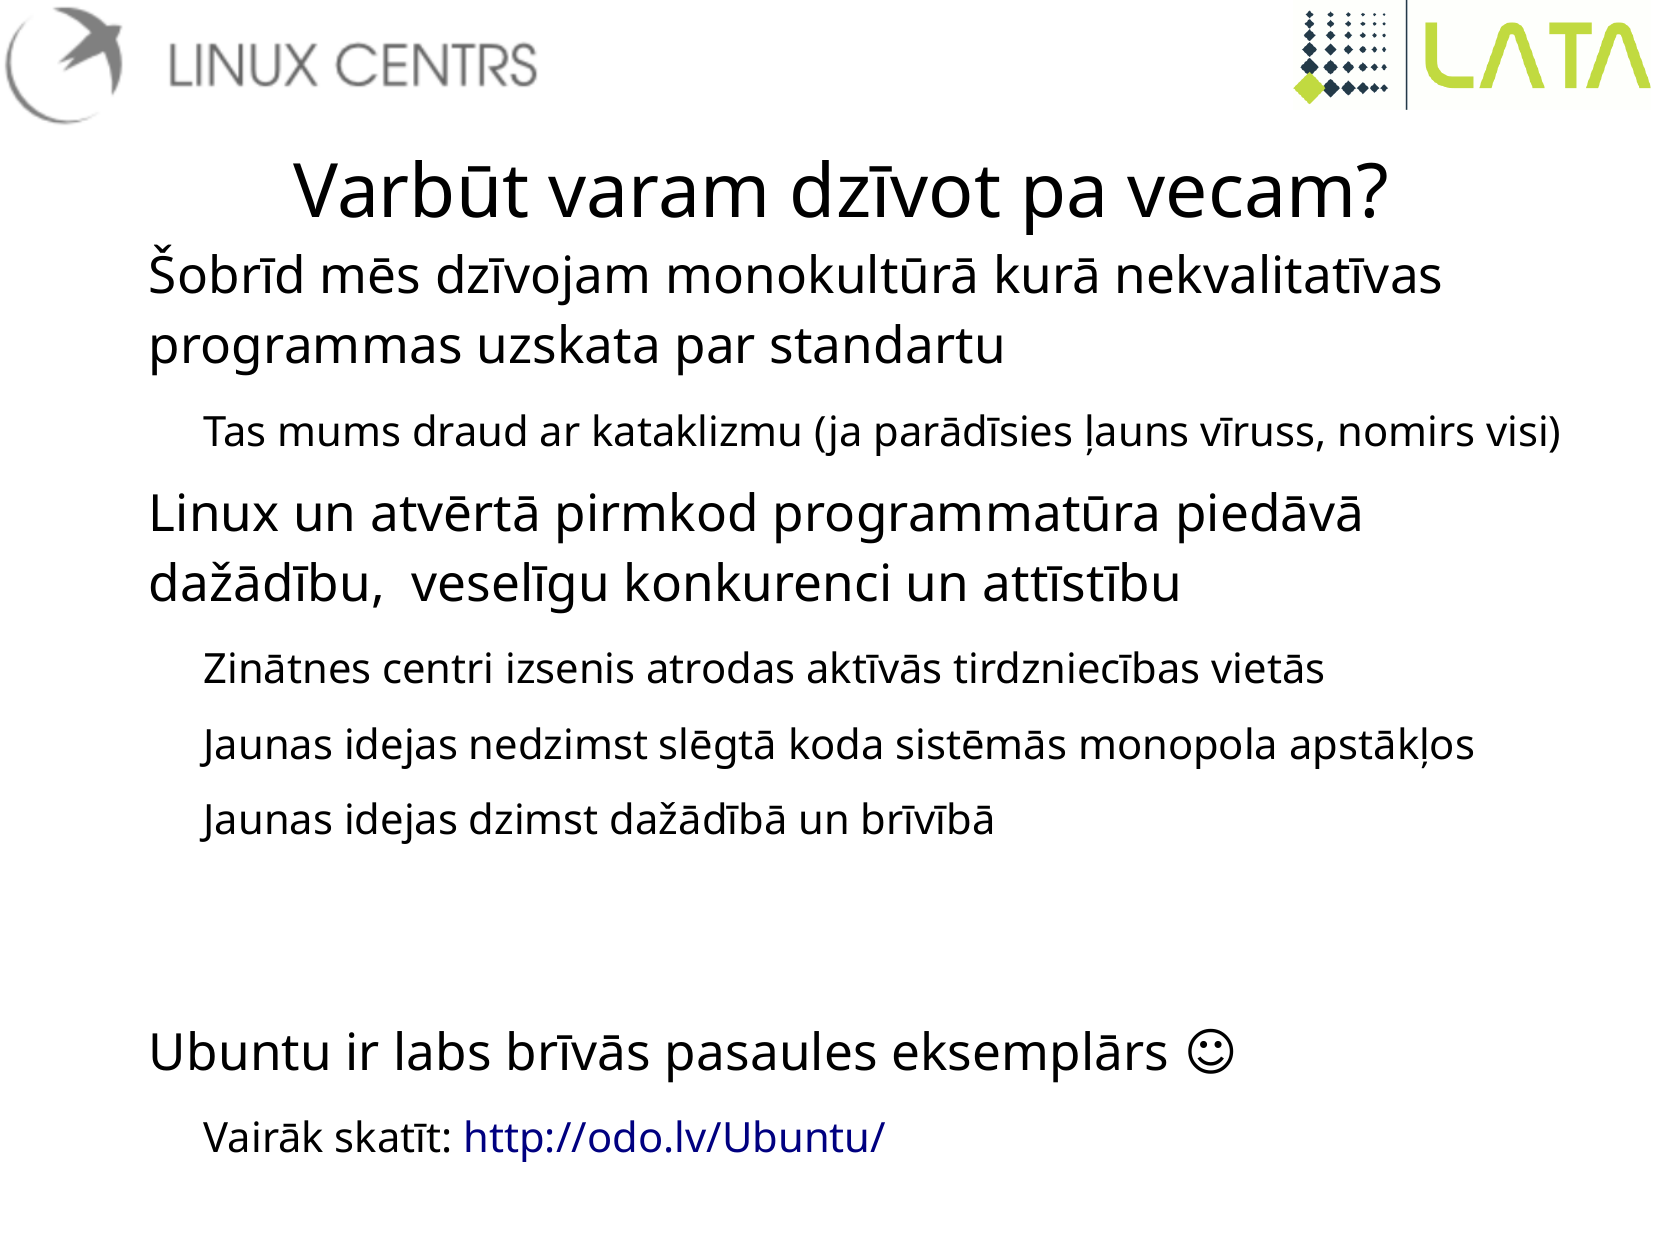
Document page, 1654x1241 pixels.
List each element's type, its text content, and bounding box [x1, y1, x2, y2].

picture [0, 3, 556, 127]
title Varbūt varam dzīvot pa vecam? [159, 129, 1524, 238]
list Šobrīd mēs dzīvojam monokultūrā kurā nekvalitatīvas programmas uzskata par standartu Tas mums draud ar kataklizmu (ja parādīsies ļauns vīruss, nomirs visi) Linux un atvērtā pirmkod programmatūra piedāvā dažādību, veselīgu konkurenci un attīstību Zinātnes centri izsenis atrodas aktīvās tirdzniecības vietās Jaunas idejas nedzimst slēgtā koda sistēmās monopola apstākļos Jaunas idejas dzimst dažādībā un brīvībā Ubuntu ir labs brīvās pasaules eksemplārs ☺ Vairāk skatīt: http://odo.lv/Ubuntu/ [94, 238, 1583, 1182]
picture [1293, 0, 1651, 110]
